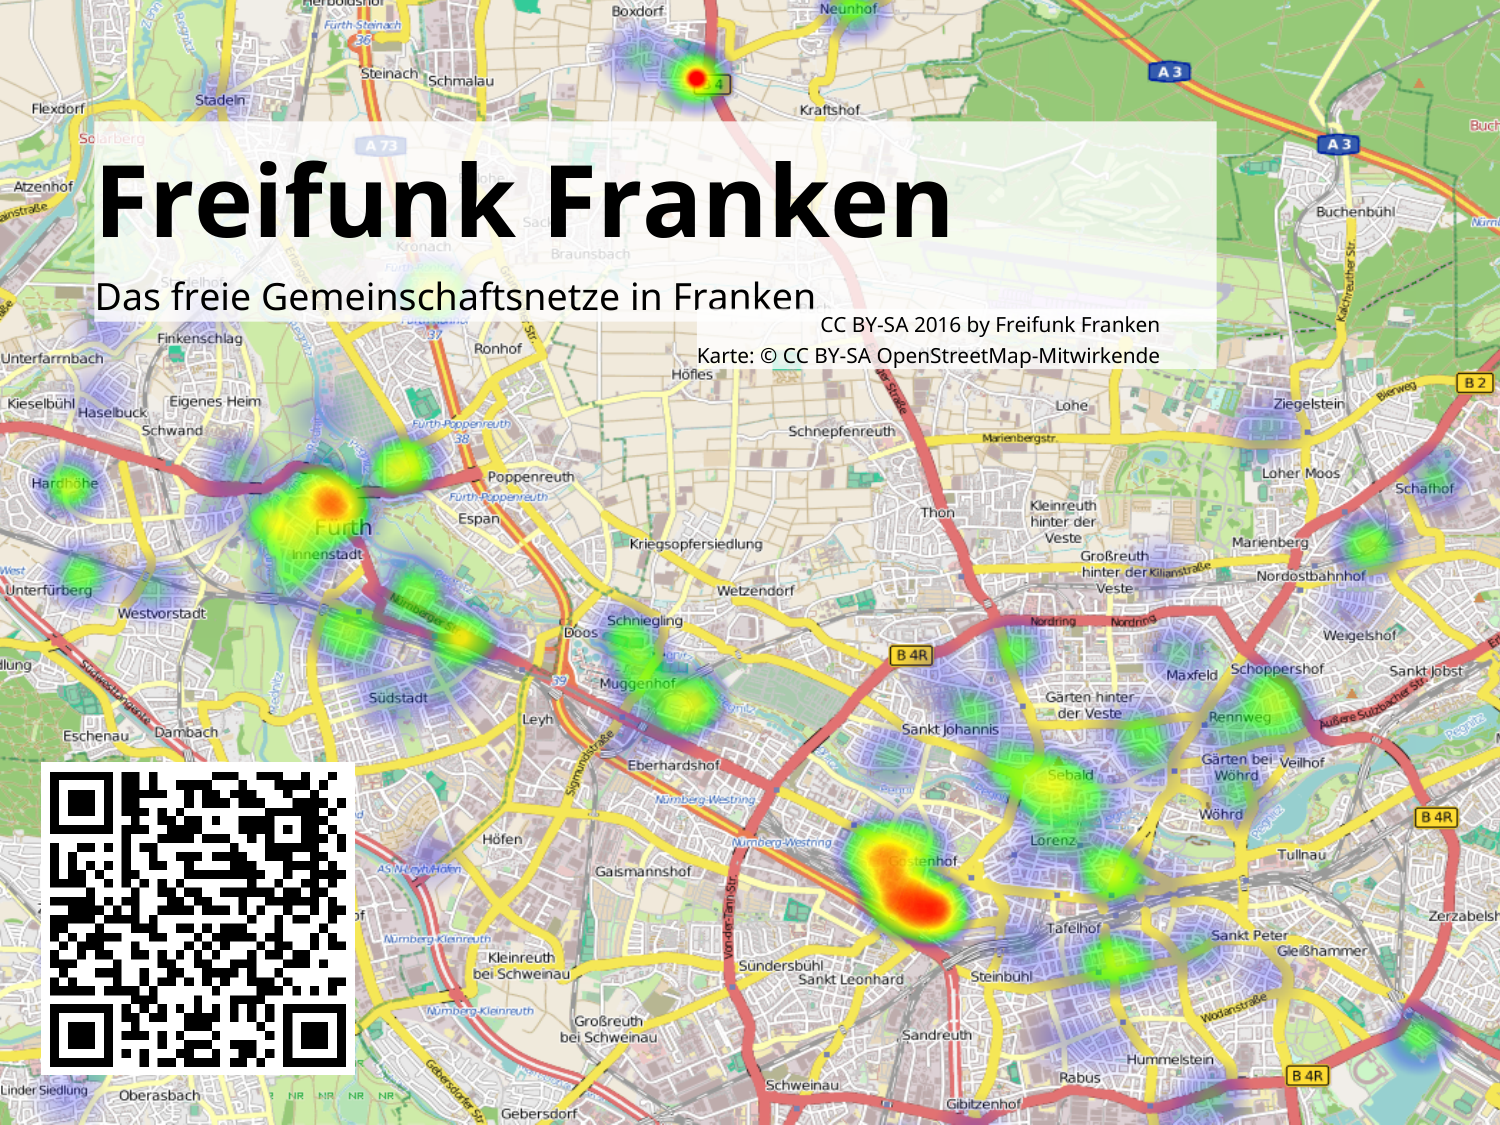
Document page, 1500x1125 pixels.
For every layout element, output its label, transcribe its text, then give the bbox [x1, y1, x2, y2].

text_box Freifunk Franken Das freie Gemeinschaftsnetze in Franken [94, 121, 1217, 309]
text_box CC BY-SA 2016 by Freifunk Franken Karte: © CC BY-SA OpenStreetMap-Mitwirkende [696, 308, 1217, 368]
picture [0, 0, 1500, 1125]
